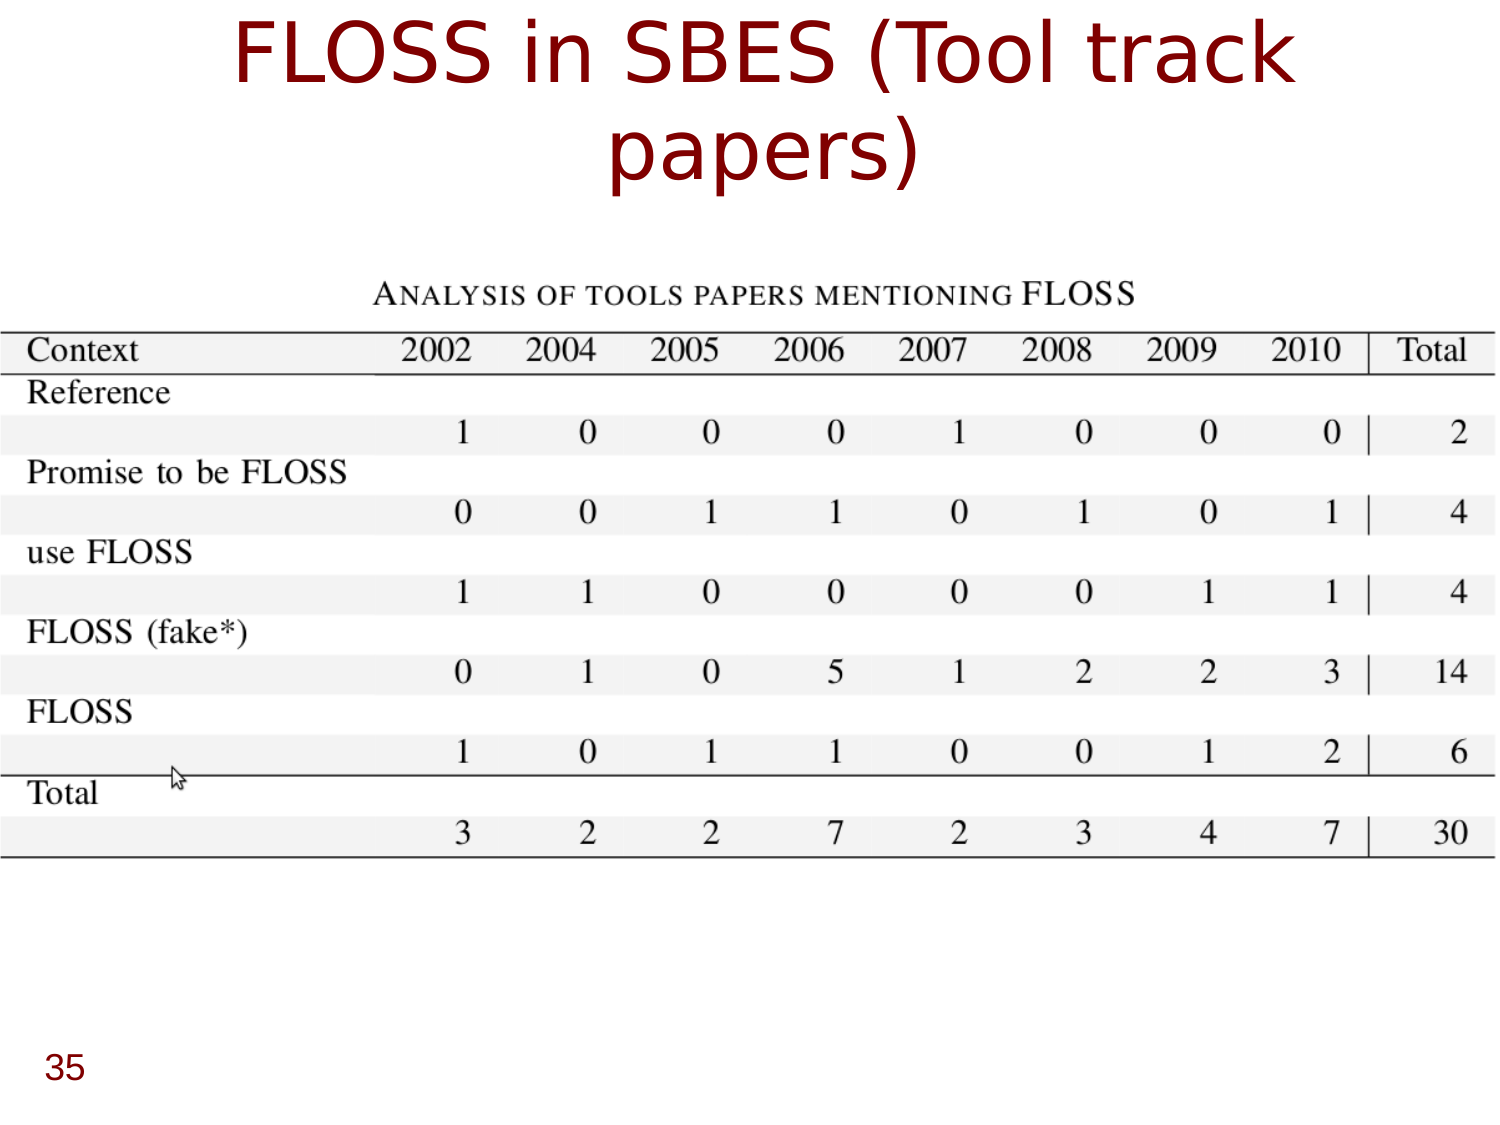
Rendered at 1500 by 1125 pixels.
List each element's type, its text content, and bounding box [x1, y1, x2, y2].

title FLOSS in SBES (Tool track papers) [70, 5, 1459, 200]
picture [0, 275, 1498, 864]
